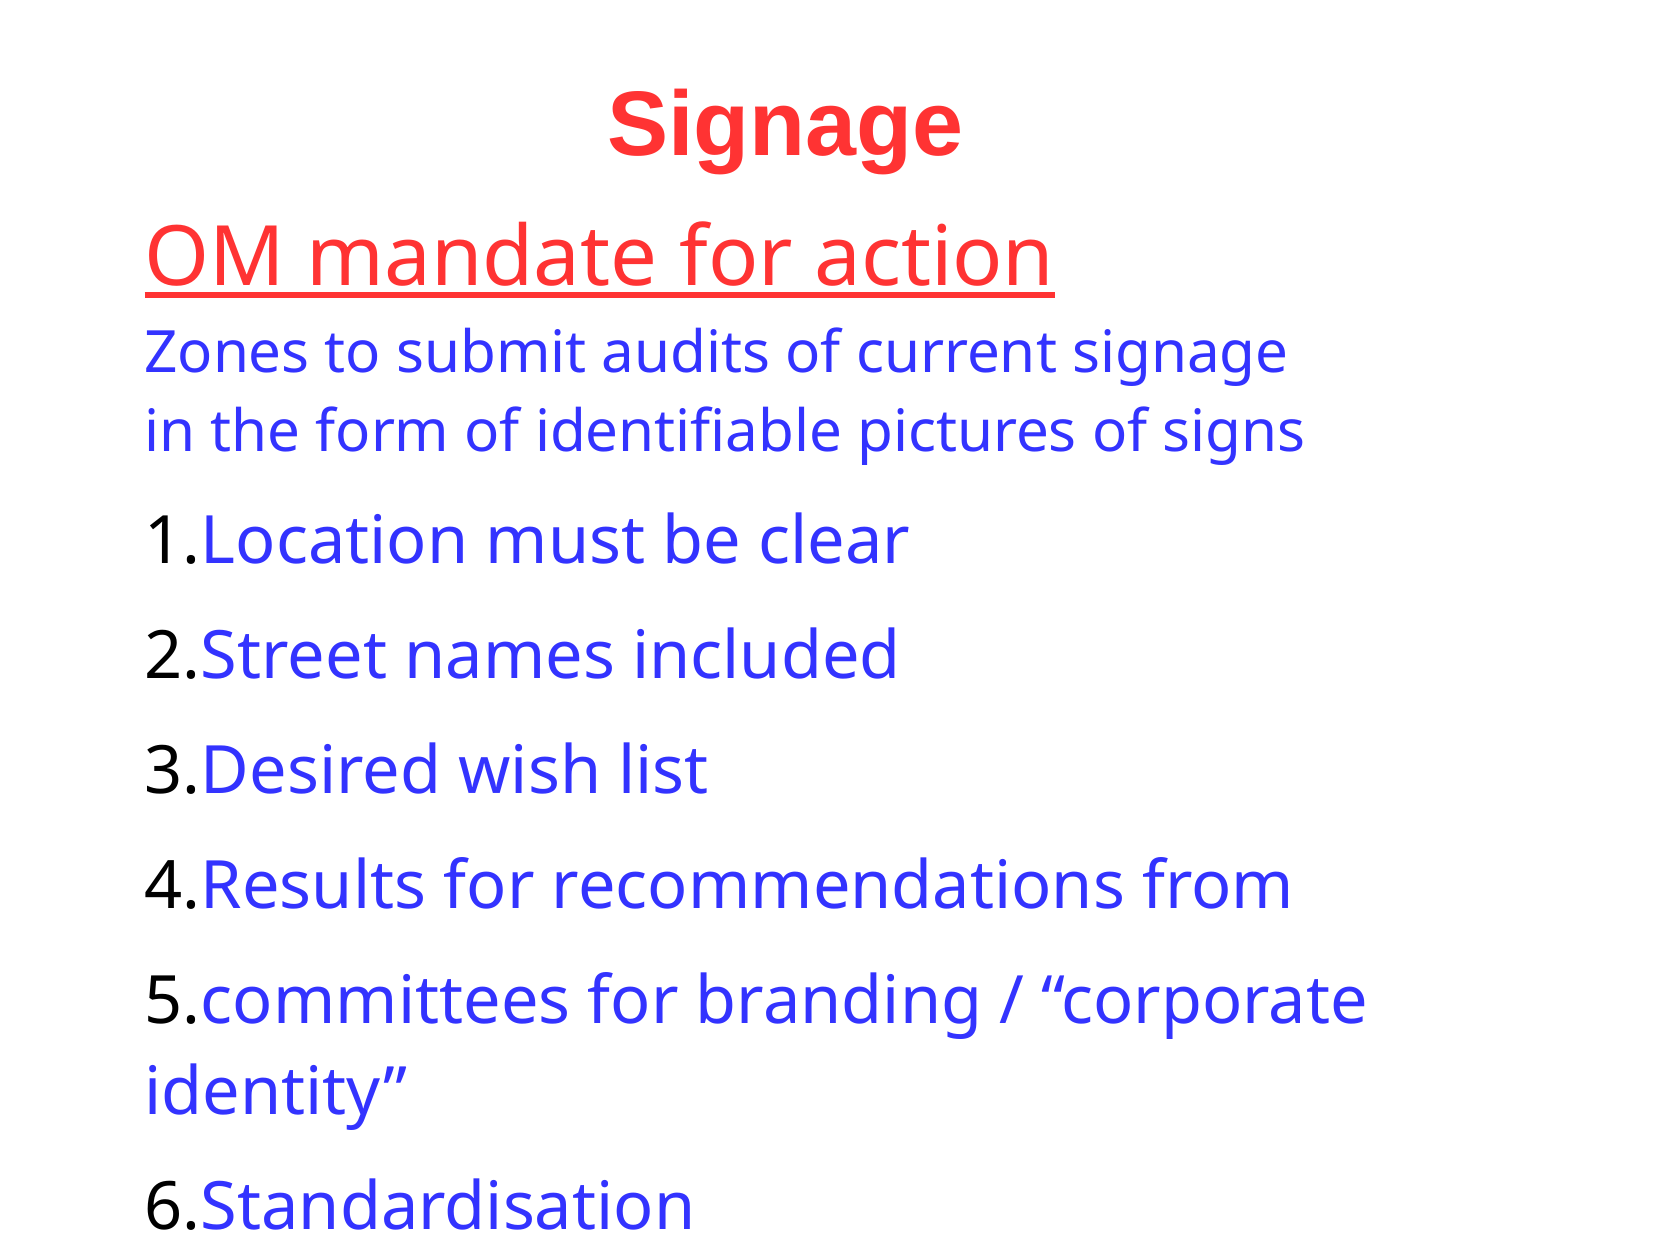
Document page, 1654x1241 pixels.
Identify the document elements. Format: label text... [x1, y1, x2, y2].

text_box OM mandate for action Zones to submit audits of current signage in the form of identifiable pictures of signs Location must be clear Street names included Desired wish list Results for recommendations from committees for branding / “corporate identity” Standardisation [129, 188, 1548, 1241]
title Signage [82, 49, 1489, 189]
